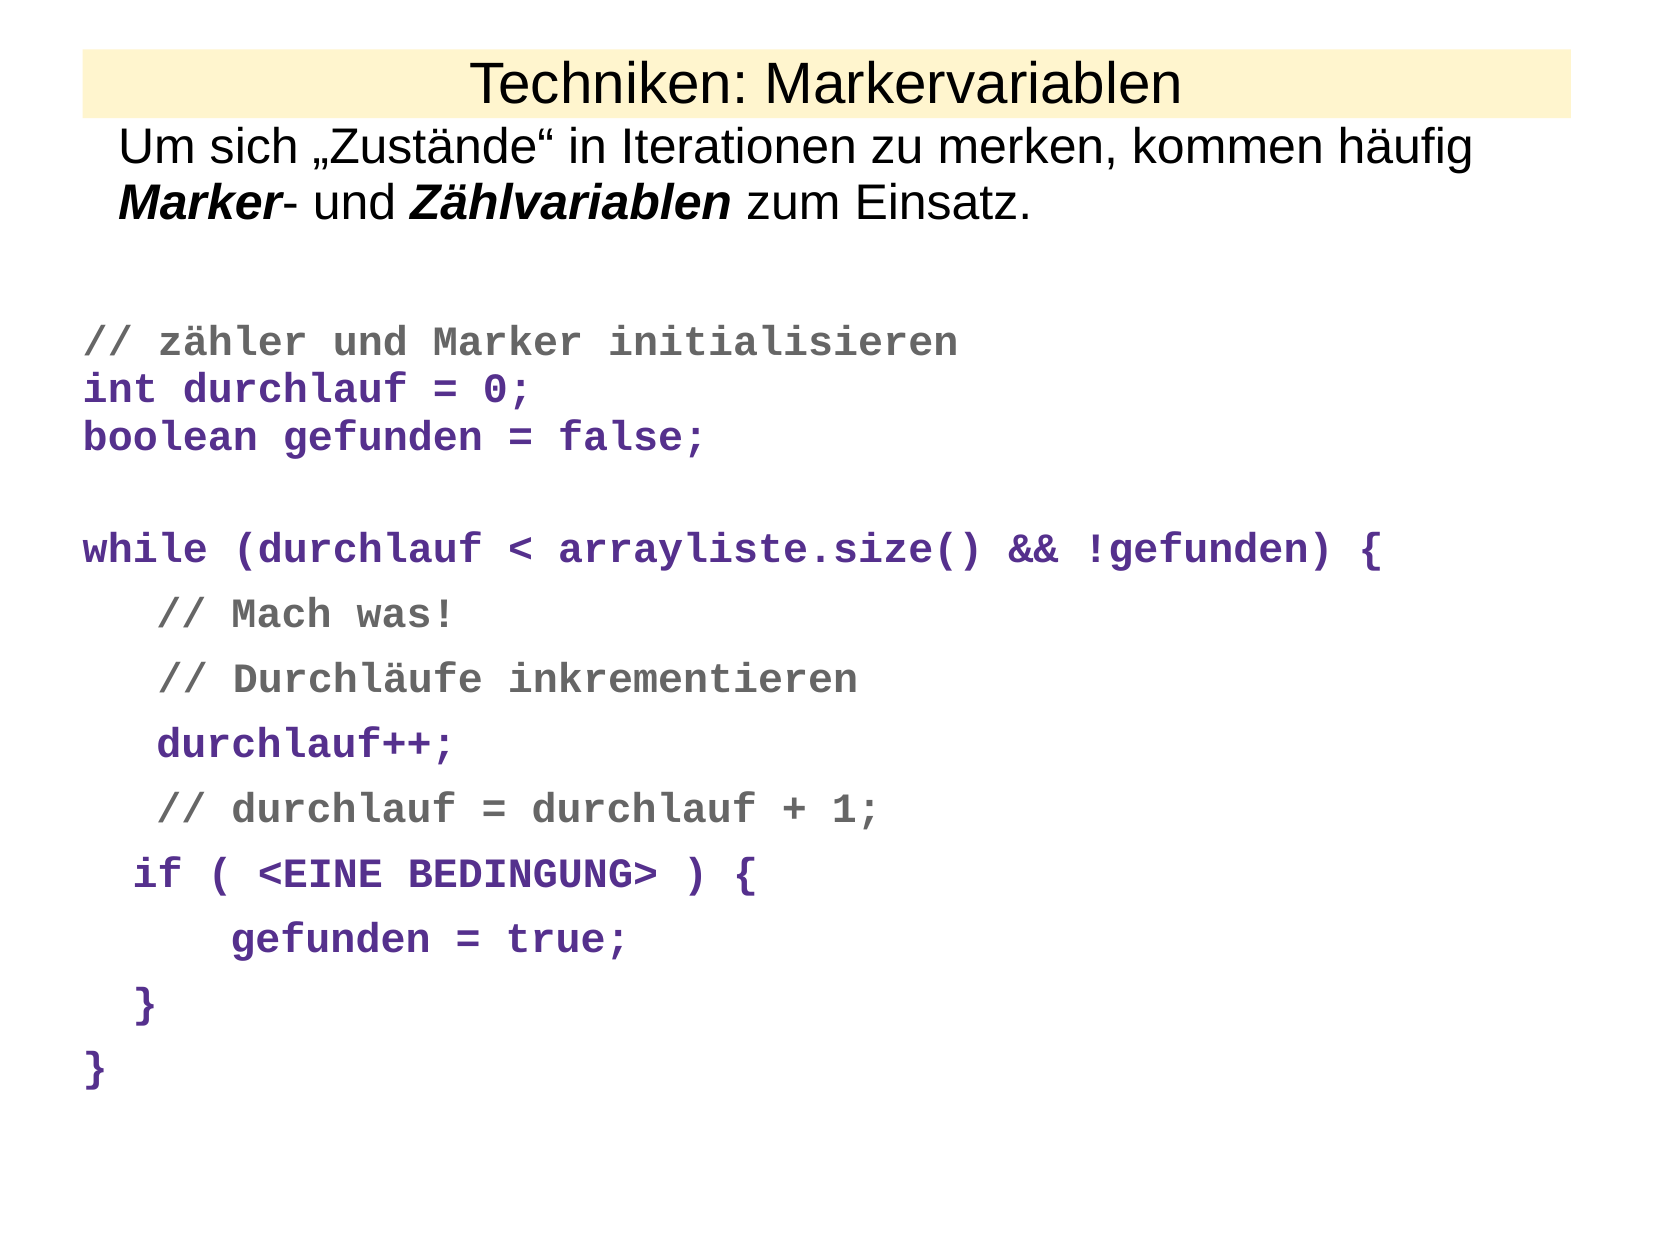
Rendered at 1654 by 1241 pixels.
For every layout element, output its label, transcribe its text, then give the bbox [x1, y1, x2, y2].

title Techniken: Markervariablen [82, 49, 1571, 118]
subtitle Um sich „Zustände“ in Iterationen zu merken, kommen häufig Marker- und Zählvariablen zum Einsatz. // zähler und Marker initialisieren int durchlauf = 0; boolean gefunden = false; while (durchlauf < arrayliste.size() && !gefunden) { // Mach was! // Durchläufe inkrementieren durchlauf++; // durchlauf = durchlauf + 1; if ( <EINE BEDINGUNG> ) { gefunden = true; } } [82, 118, 1571, 1095]
